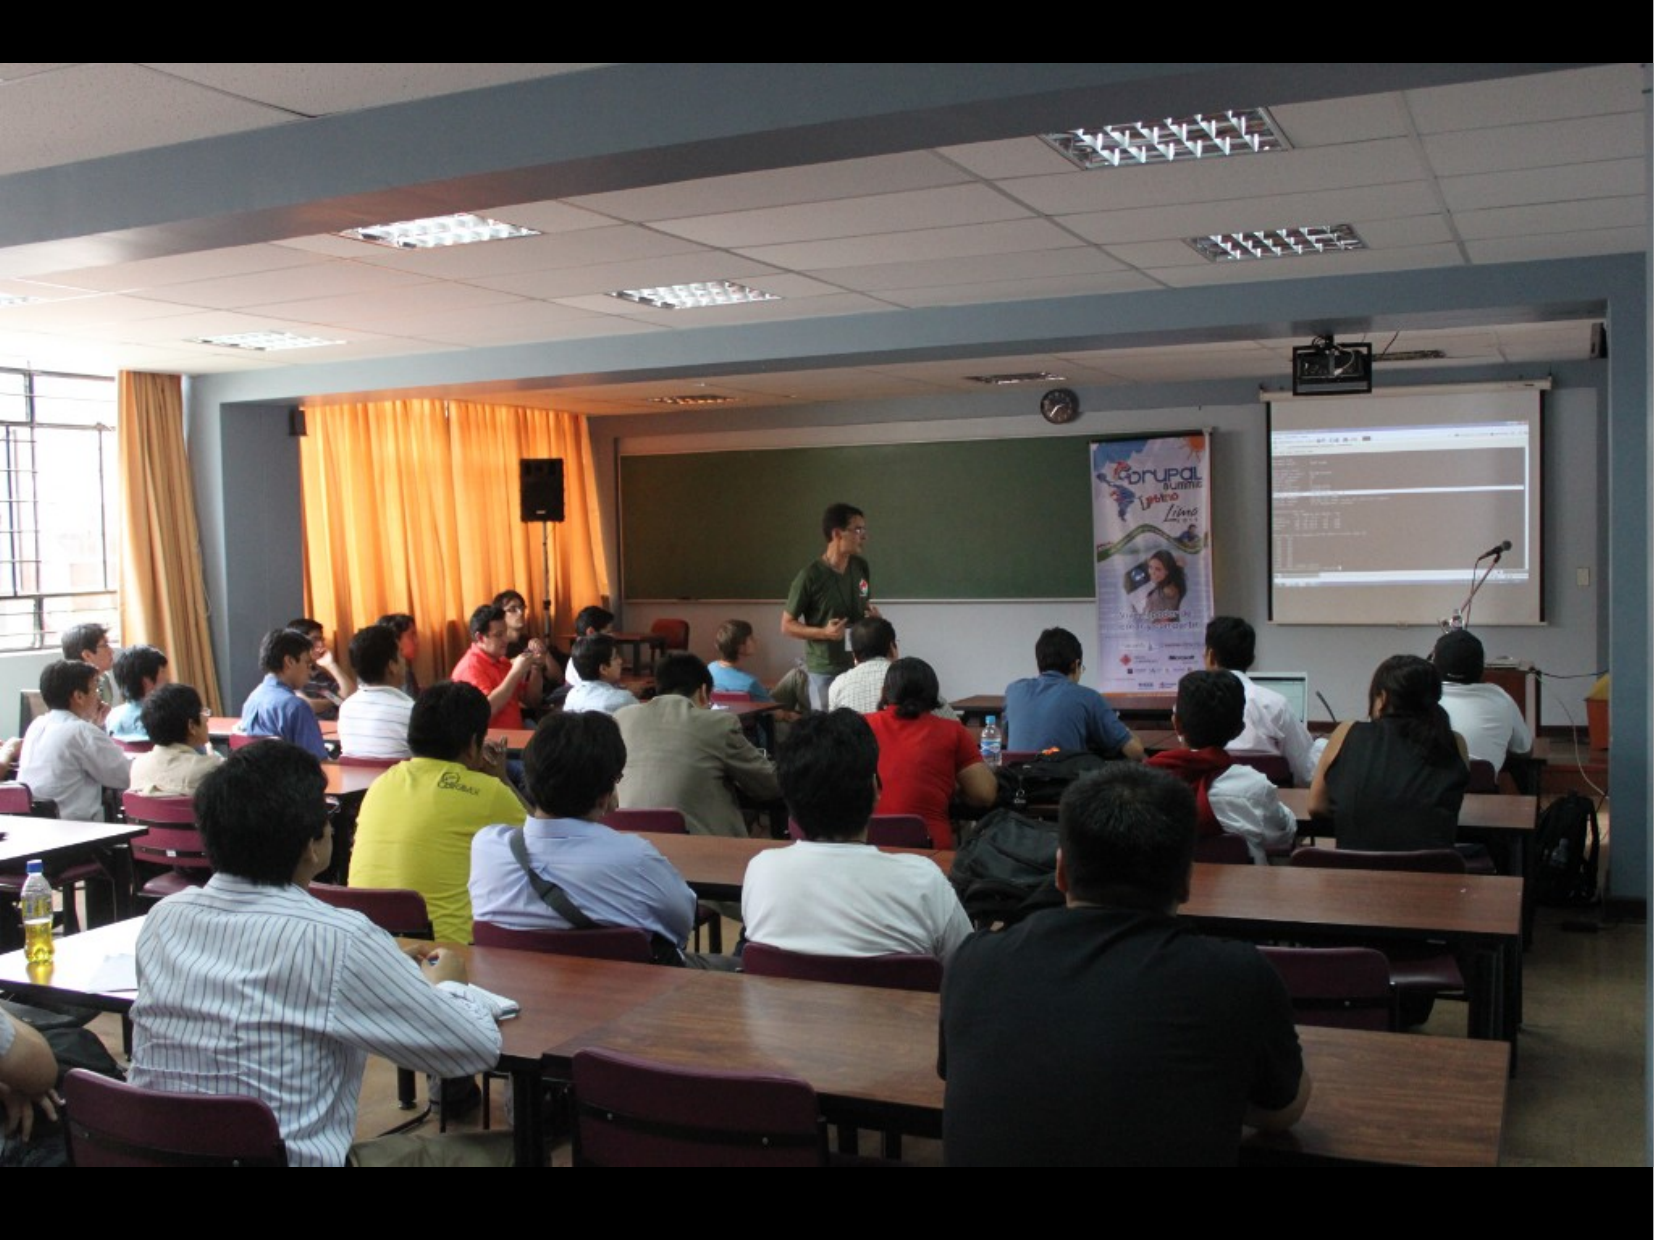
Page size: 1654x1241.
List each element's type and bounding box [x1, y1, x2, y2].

picture [0, 63, 1654, 1167]
